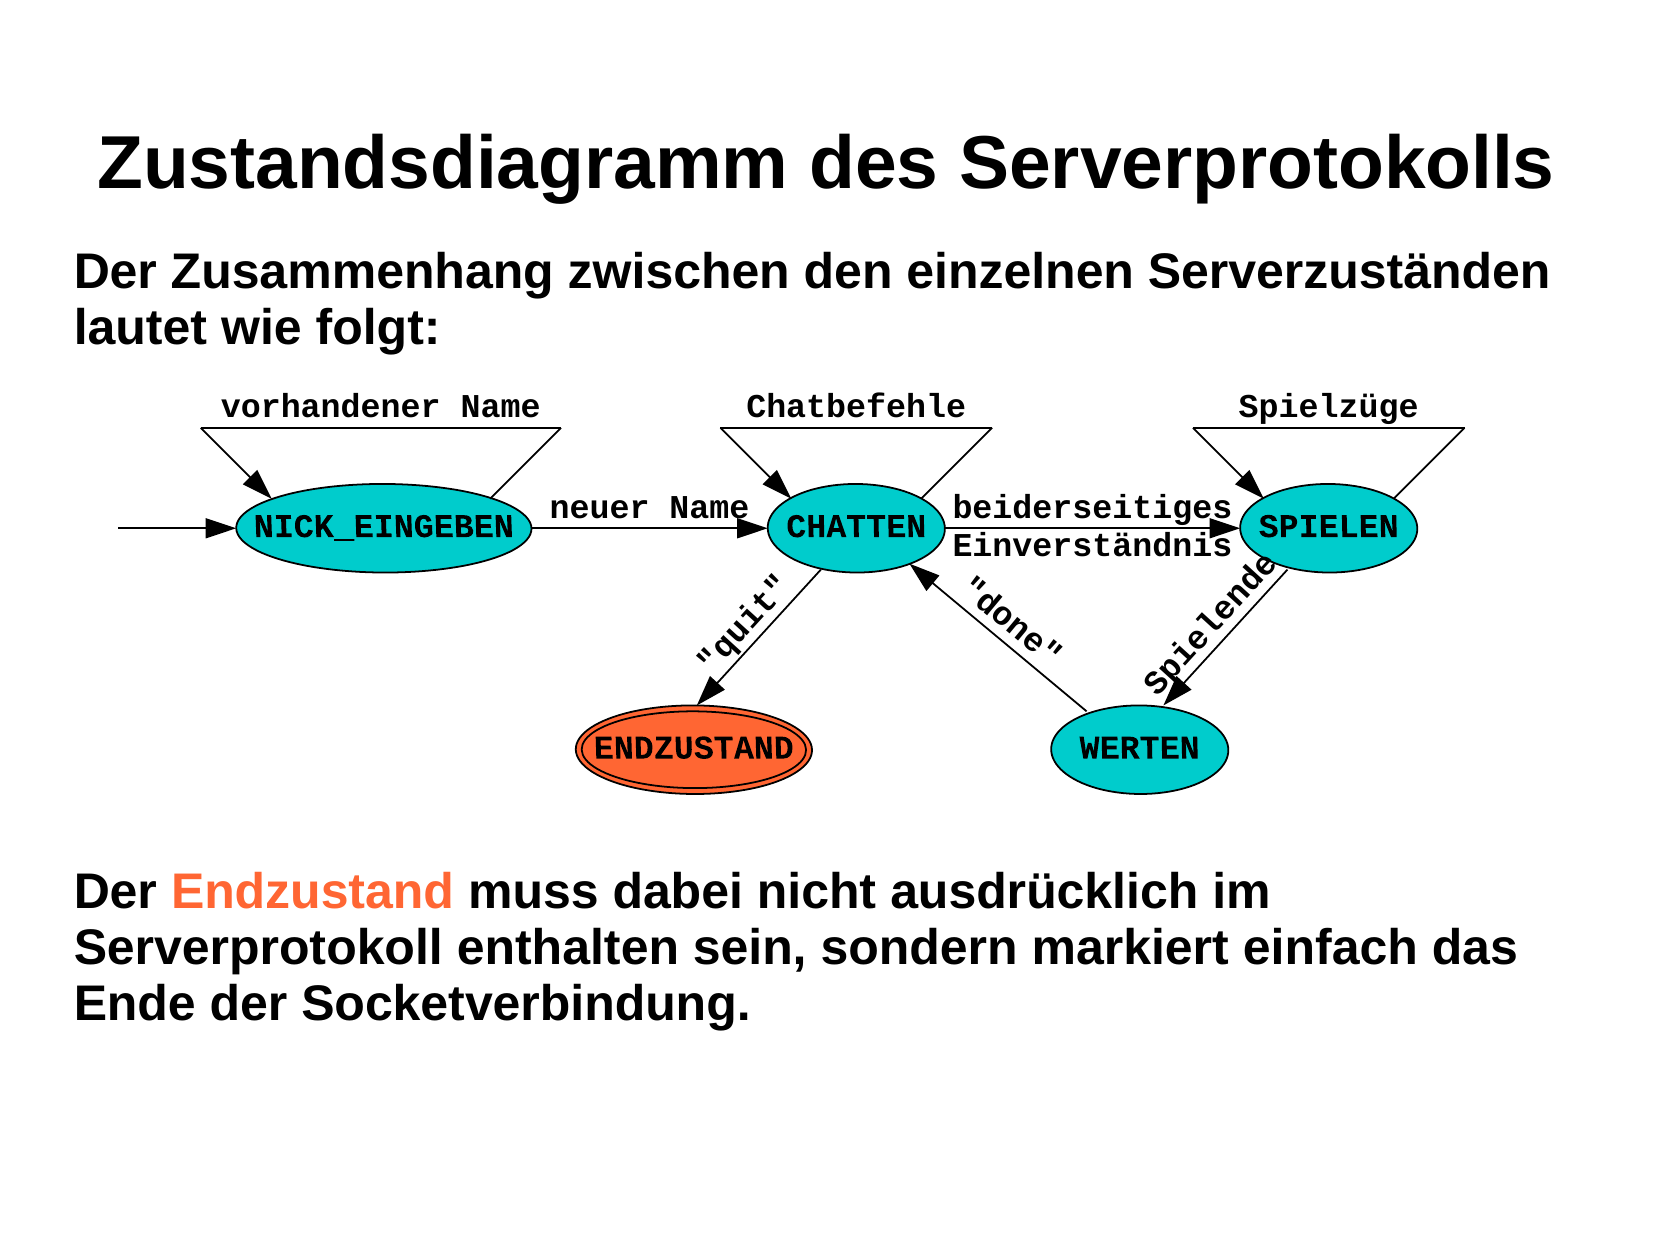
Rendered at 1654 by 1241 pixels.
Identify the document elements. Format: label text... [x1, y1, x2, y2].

title Zustandsdiagramm des Serverprotokolls [88, 78, 1565, 236]
text_box ENDZUSTAND [581, 711, 807, 789]
text_box Der Endzustand muss dabei nicht ausdrücklich im Serverprotokoll enthalten sein, sondern markiert einfach das Ende der Socketverbindung. [59, 856, 1595, 1043]
text_box WERTEN [1051, 705, 1229, 794]
text_box NICK_EINGEBEN [236, 483, 532, 573]
text_box [575, 705, 813, 794]
text_box Der Zusammenhang zwischen den einzelnen Serverzuständen lautet wie folgt: [59, 236, 1595, 366]
text_box CHATTEN [767, 483, 945, 573]
text_box SPIELEN [1240, 483, 1418, 573]
